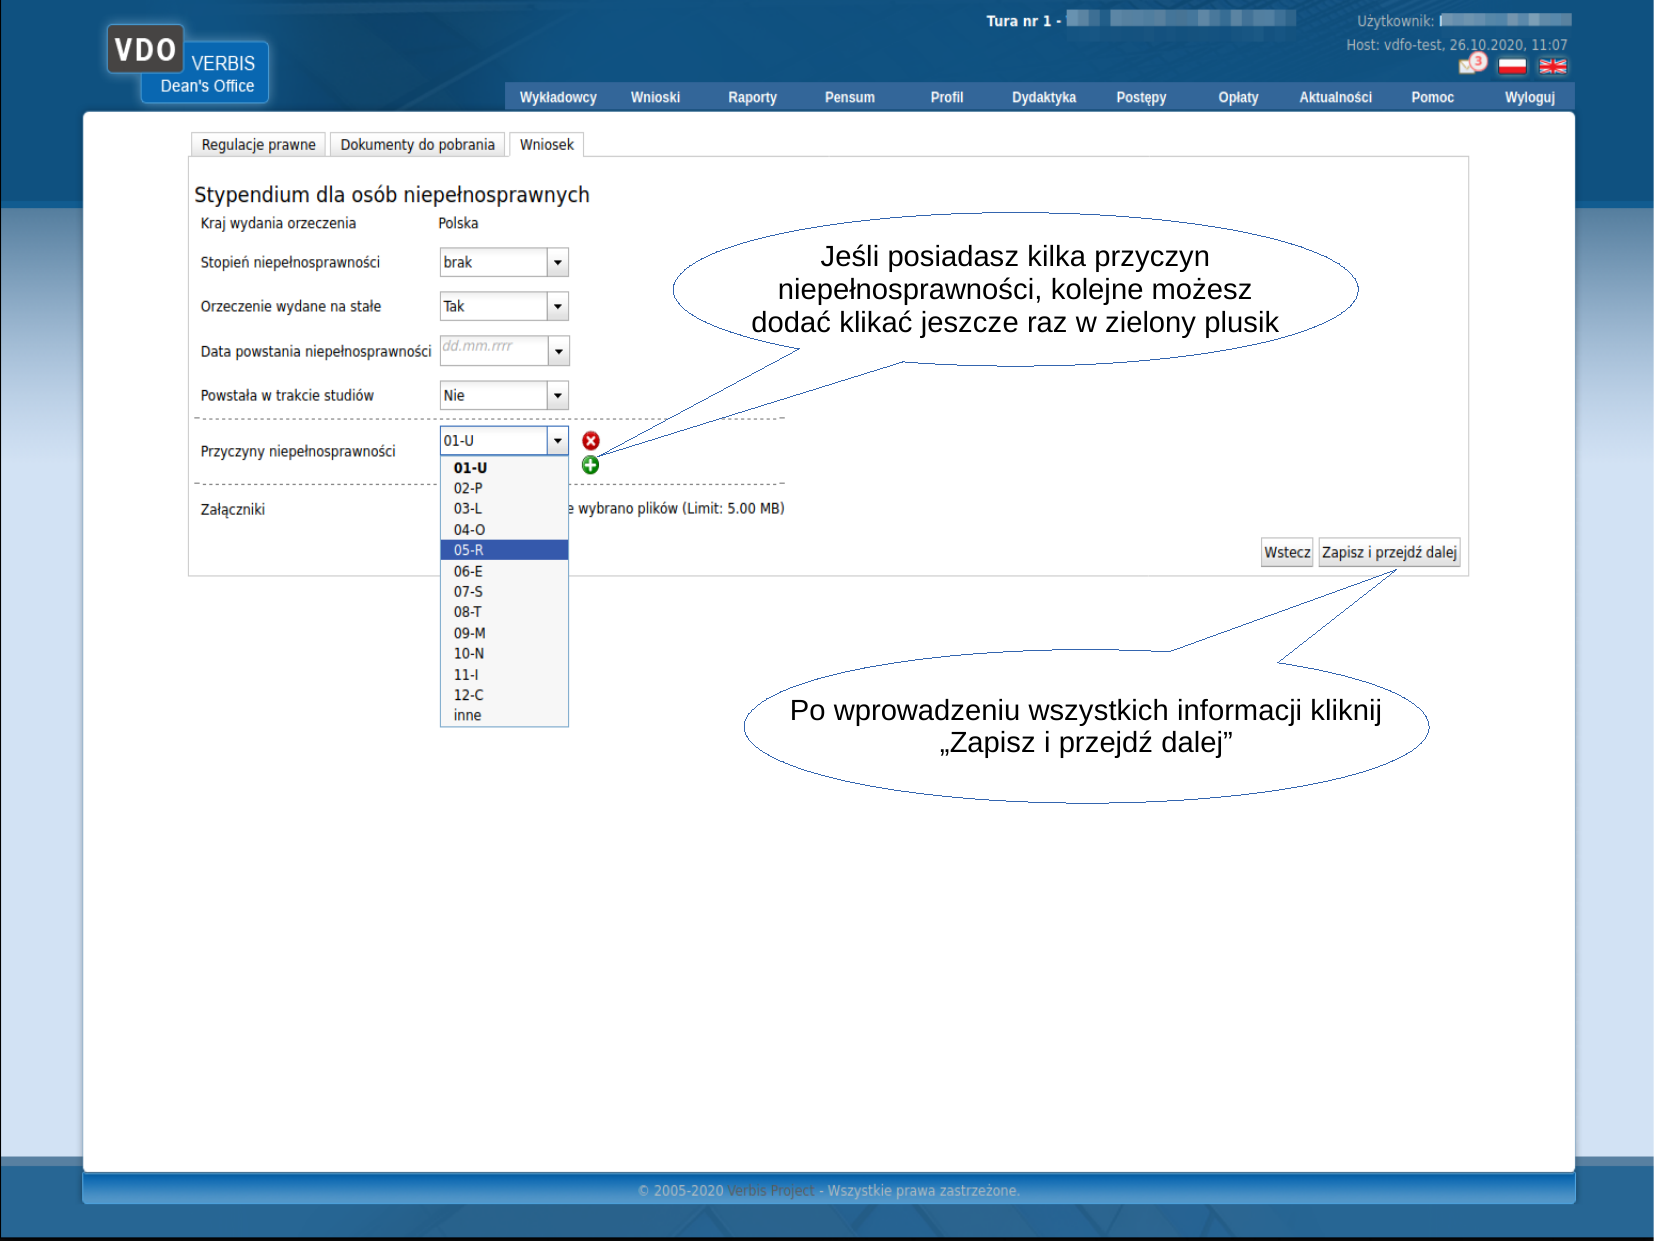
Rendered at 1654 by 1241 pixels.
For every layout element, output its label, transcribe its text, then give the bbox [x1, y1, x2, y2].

picture [0, 0, 1654, 1241]
text_box Jeśli posiadasz kilka przyczyn niepełnosprawności, kolejne możesz dodać klikać jeszcze raz w zielony plusik [597, 212, 1359, 457]
text_box Po wprowadzeniu wszystkich informacji kliknij „Zapisz i przejdź dalej” [744, 569, 1430, 804]
